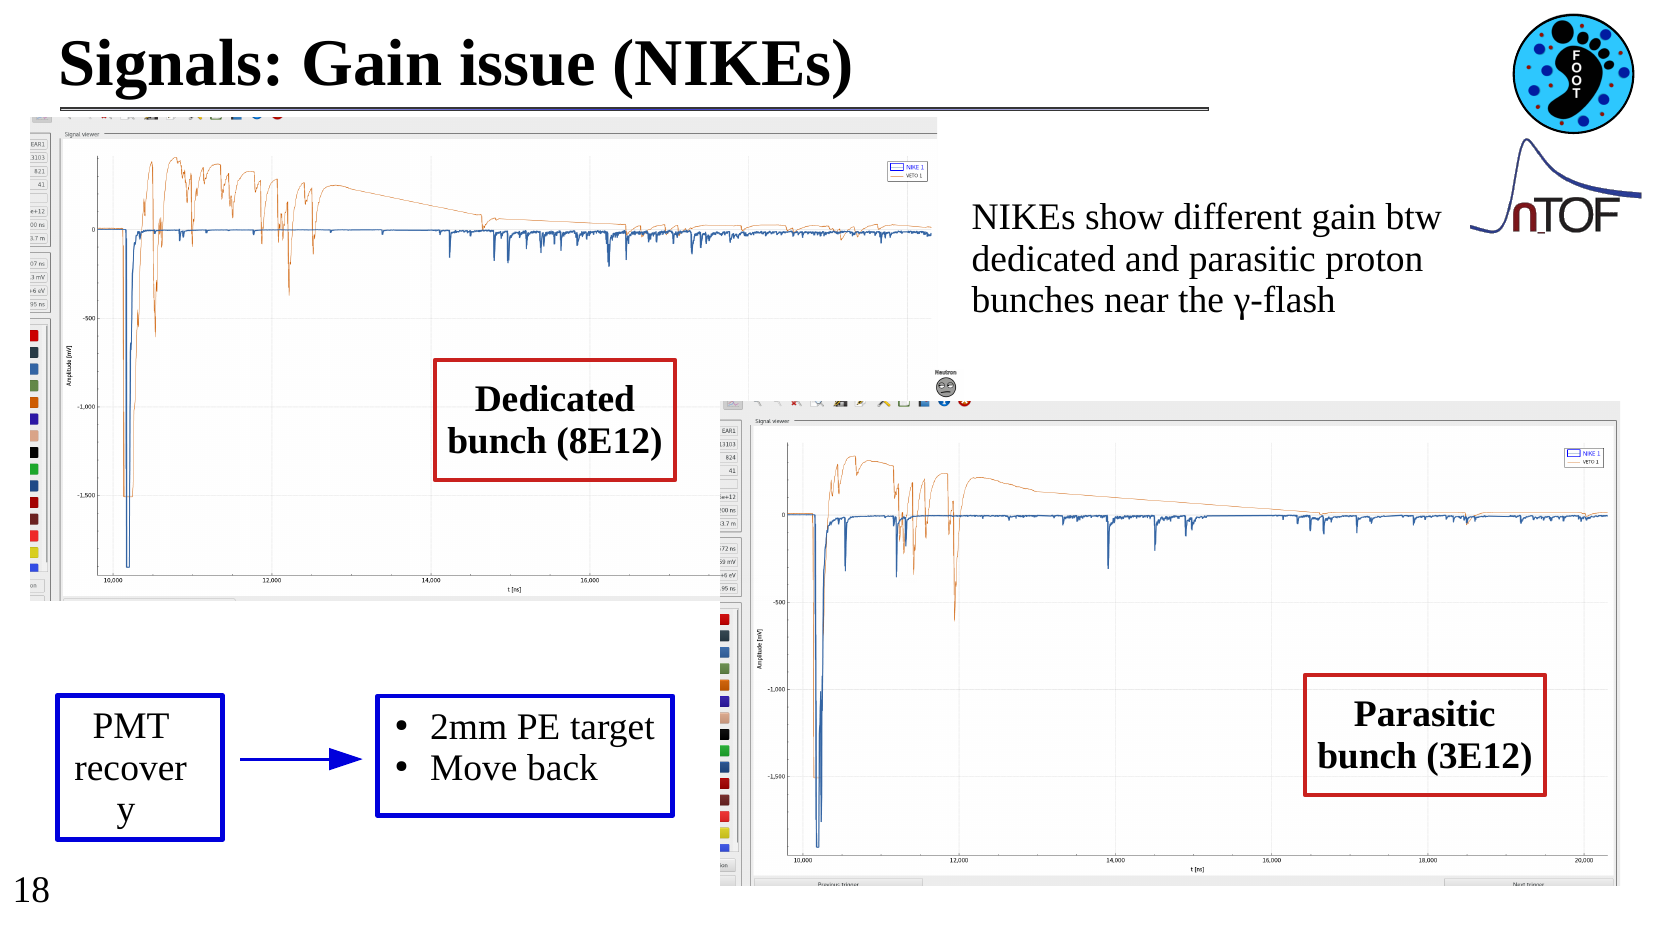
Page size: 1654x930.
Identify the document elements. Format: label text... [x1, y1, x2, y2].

text_box 2mm PE target Move back [377, 695, 672, 816]
text_box Parasitic bunch (3E12) [1305, 675, 1546, 796]
text_box 18 [0, 861, 66, 927]
text_box PMT recovery [57, 695, 223, 816]
picture [30, 117, 1621, 886]
text_box Signals: Gain issue (NIKEs) [58, 0, 1594, 118]
picture [1451, 21, 1653, 248]
picture [1594, 11, 1634, 61]
text_box Dedicated bunch (8E12) [435, 359, 676, 480]
text_box NIKEs show different gain btw dedicated and parasitic proton bunches near the γ-flash [956, 188, 1467, 354]
